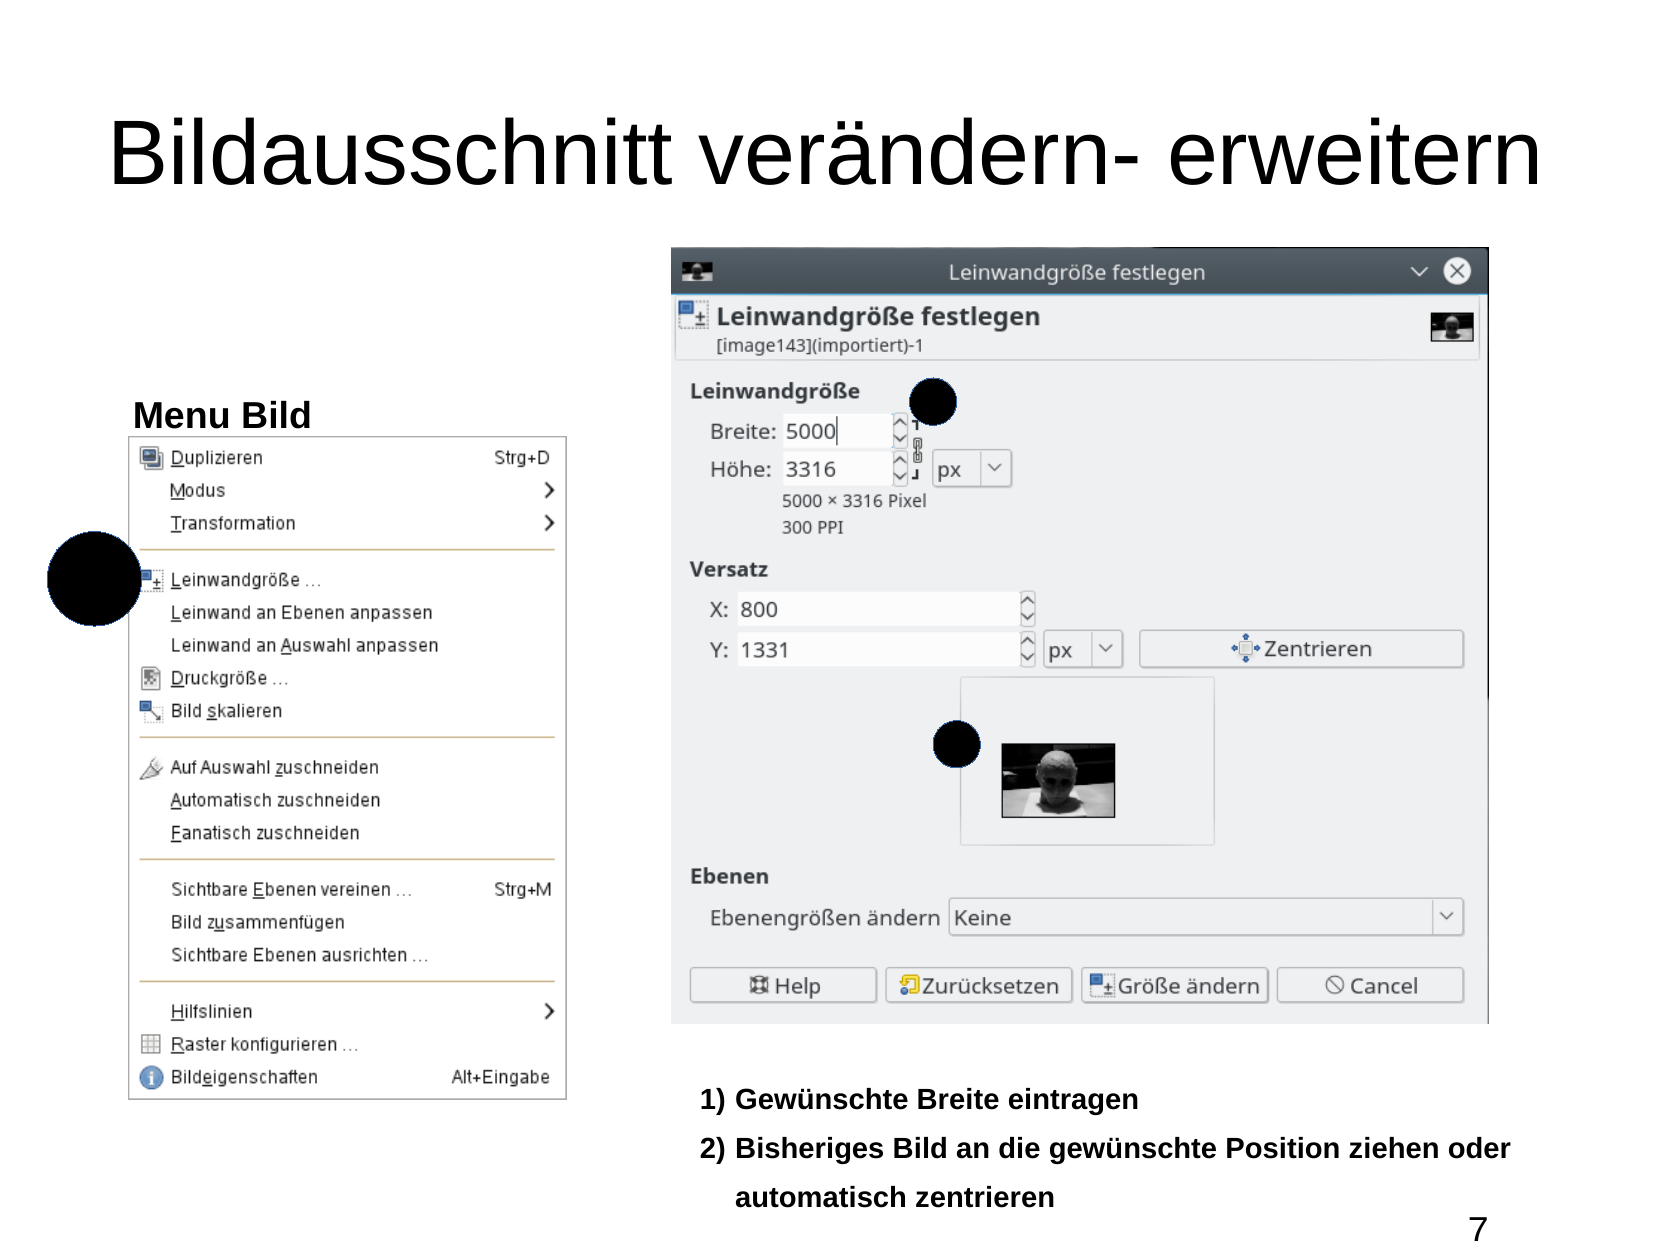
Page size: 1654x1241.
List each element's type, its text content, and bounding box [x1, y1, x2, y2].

text_box Gewünschte Breite eintragen Bisheriges Bild an die gewünschte Position ziehen oder automatisch zentrieren [685, 1058, 1642, 1205]
title Bildausschnitt verändern- erweitern [82, 49, 1571, 257]
text_box [909, 377, 957, 426]
text_box [933, 720, 981, 768]
text_box [47, 531, 142, 627]
picture [128, 436, 567, 1100]
picture [671, 247, 1489, 1024]
text_box Menu Bild [118, 366, 449, 423]
